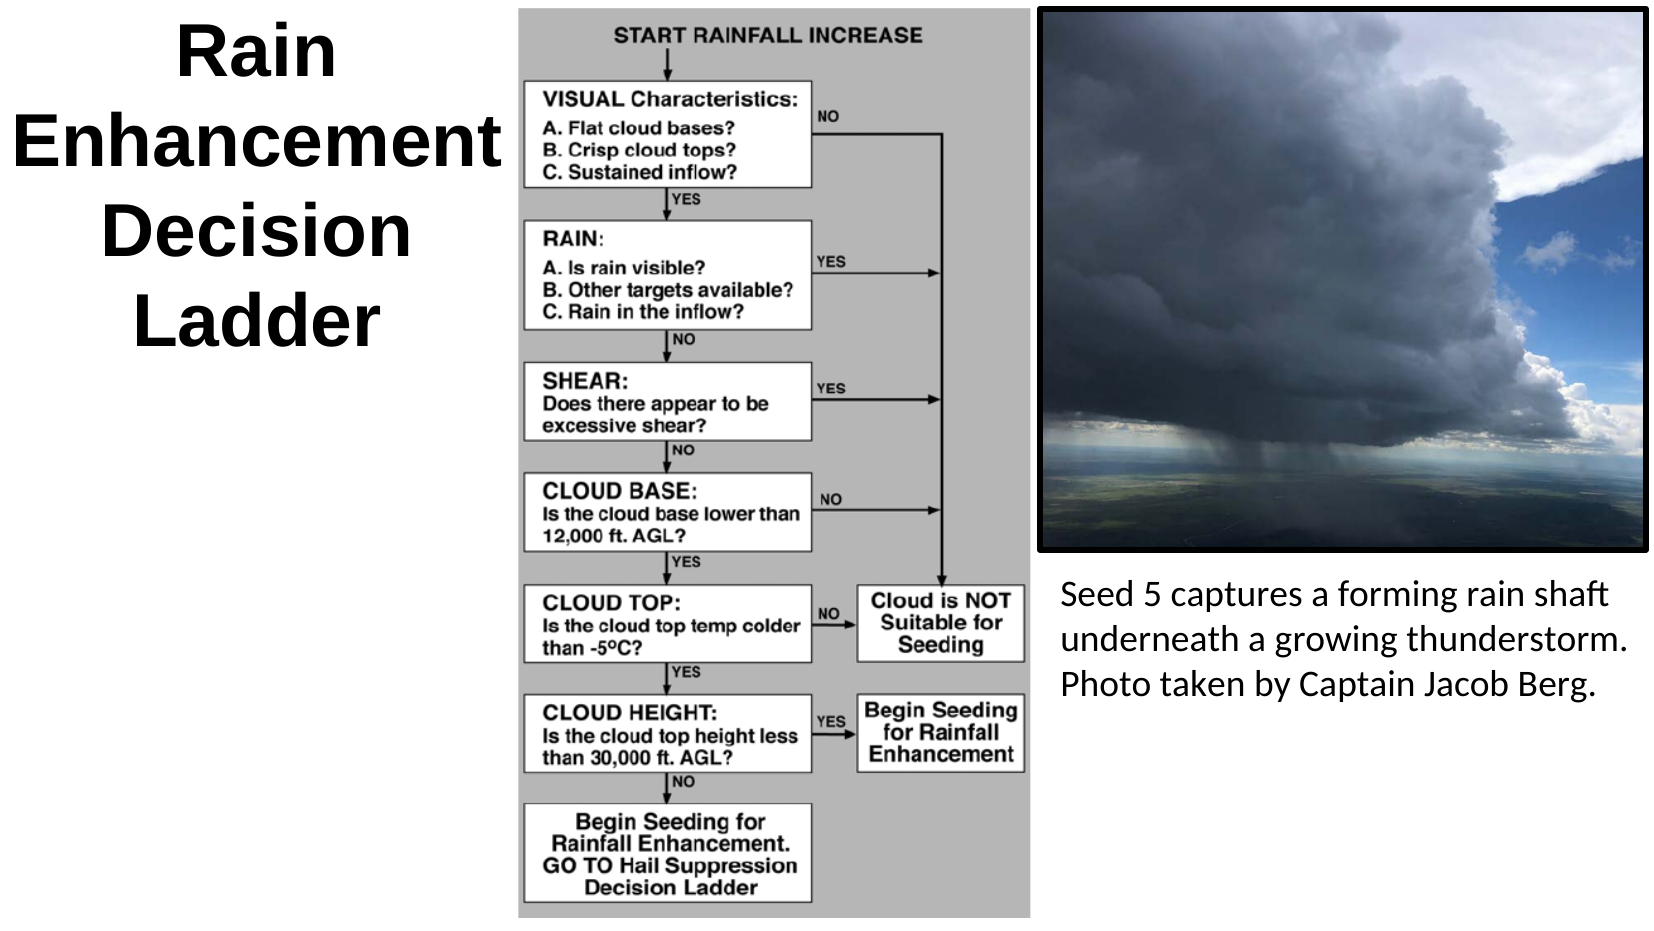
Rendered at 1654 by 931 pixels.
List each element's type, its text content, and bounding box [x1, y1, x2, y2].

text_box Seed 5 captures a forming rain shaft underneath a growing thunderstorm. Photo taken by Captain Jacob Berg. [1040, 566, 1651, 792]
title Rain Enhancement Decision Ladder [0, 7, 518, 356]
picture [518, 2, 1031, 918]
picture [1042, 11, 1643, 547]
